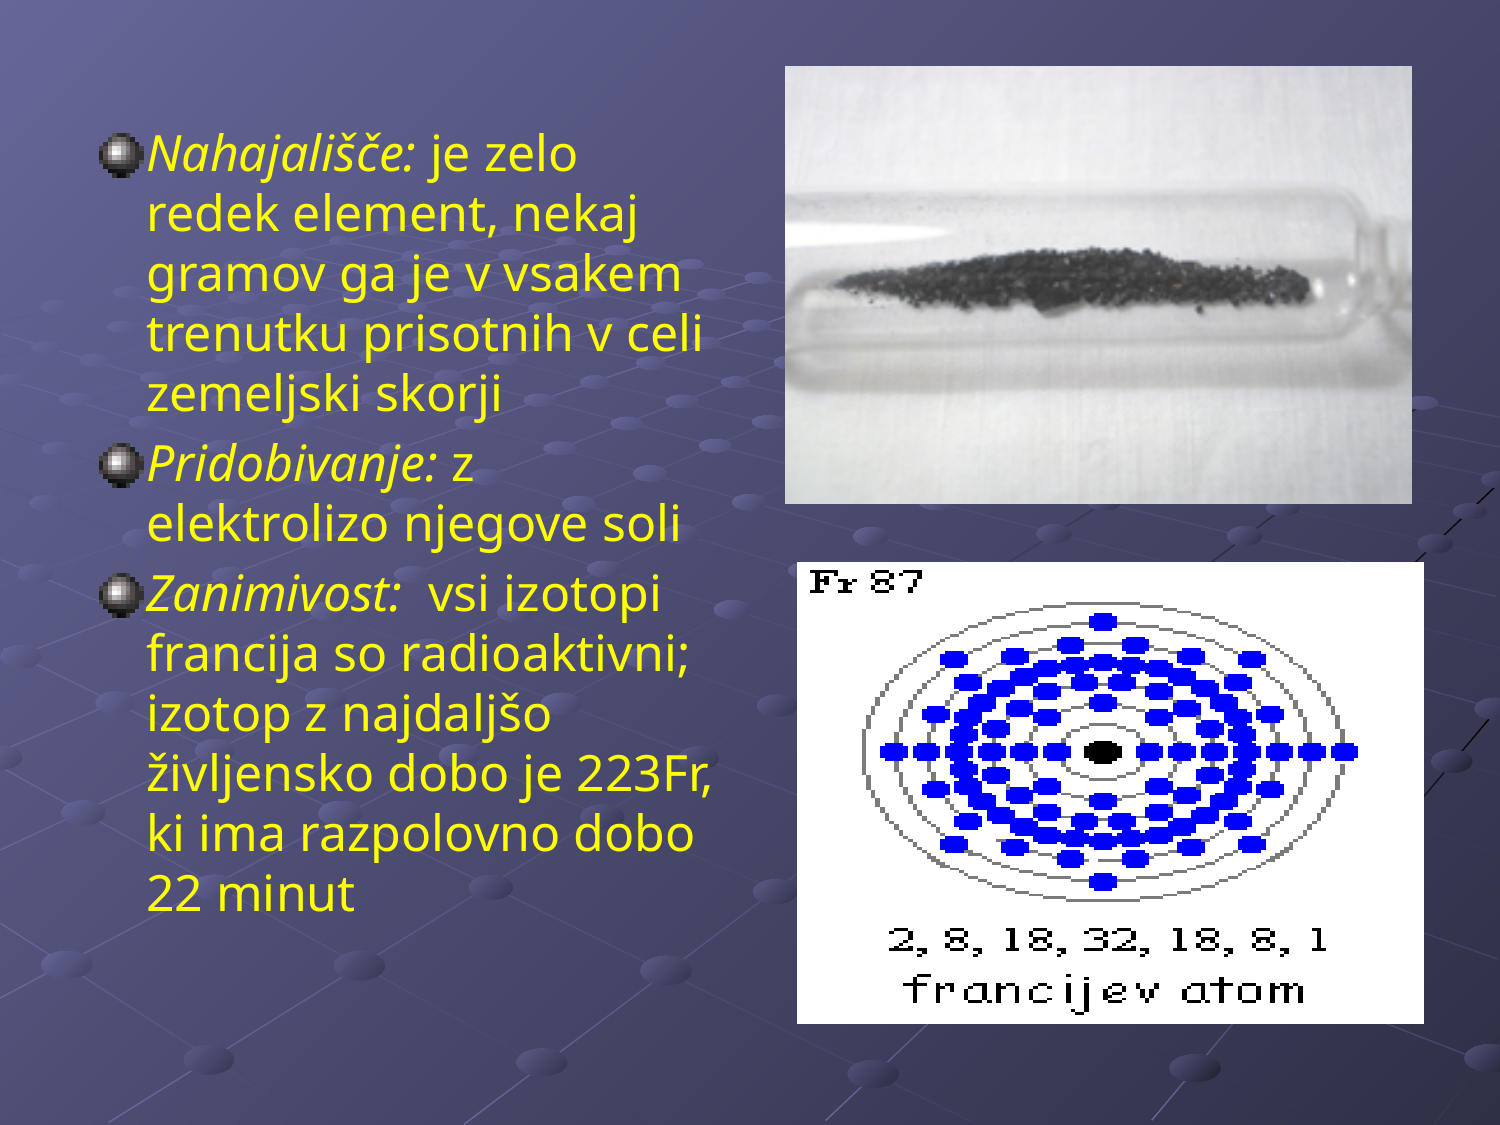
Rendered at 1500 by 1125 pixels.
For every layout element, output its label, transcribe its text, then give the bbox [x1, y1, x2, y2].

list Nahajališče: je zelo redek element, nekaj gramov ga je v vsakem trenutku prisotnih v celi zemeljski skorji Pridobivanje: z elektrolizo njegove soli Zanimivost: vsi izotopi francija so radioaktivni; izotop z najdaljšo življensko dobo je 223Fr, ki ima razpolovno dobo 22 minut [75, 113, 738, 1024]
picture [785, 66, 1412, 504]
picture [797, 562, 1424, 1024]
